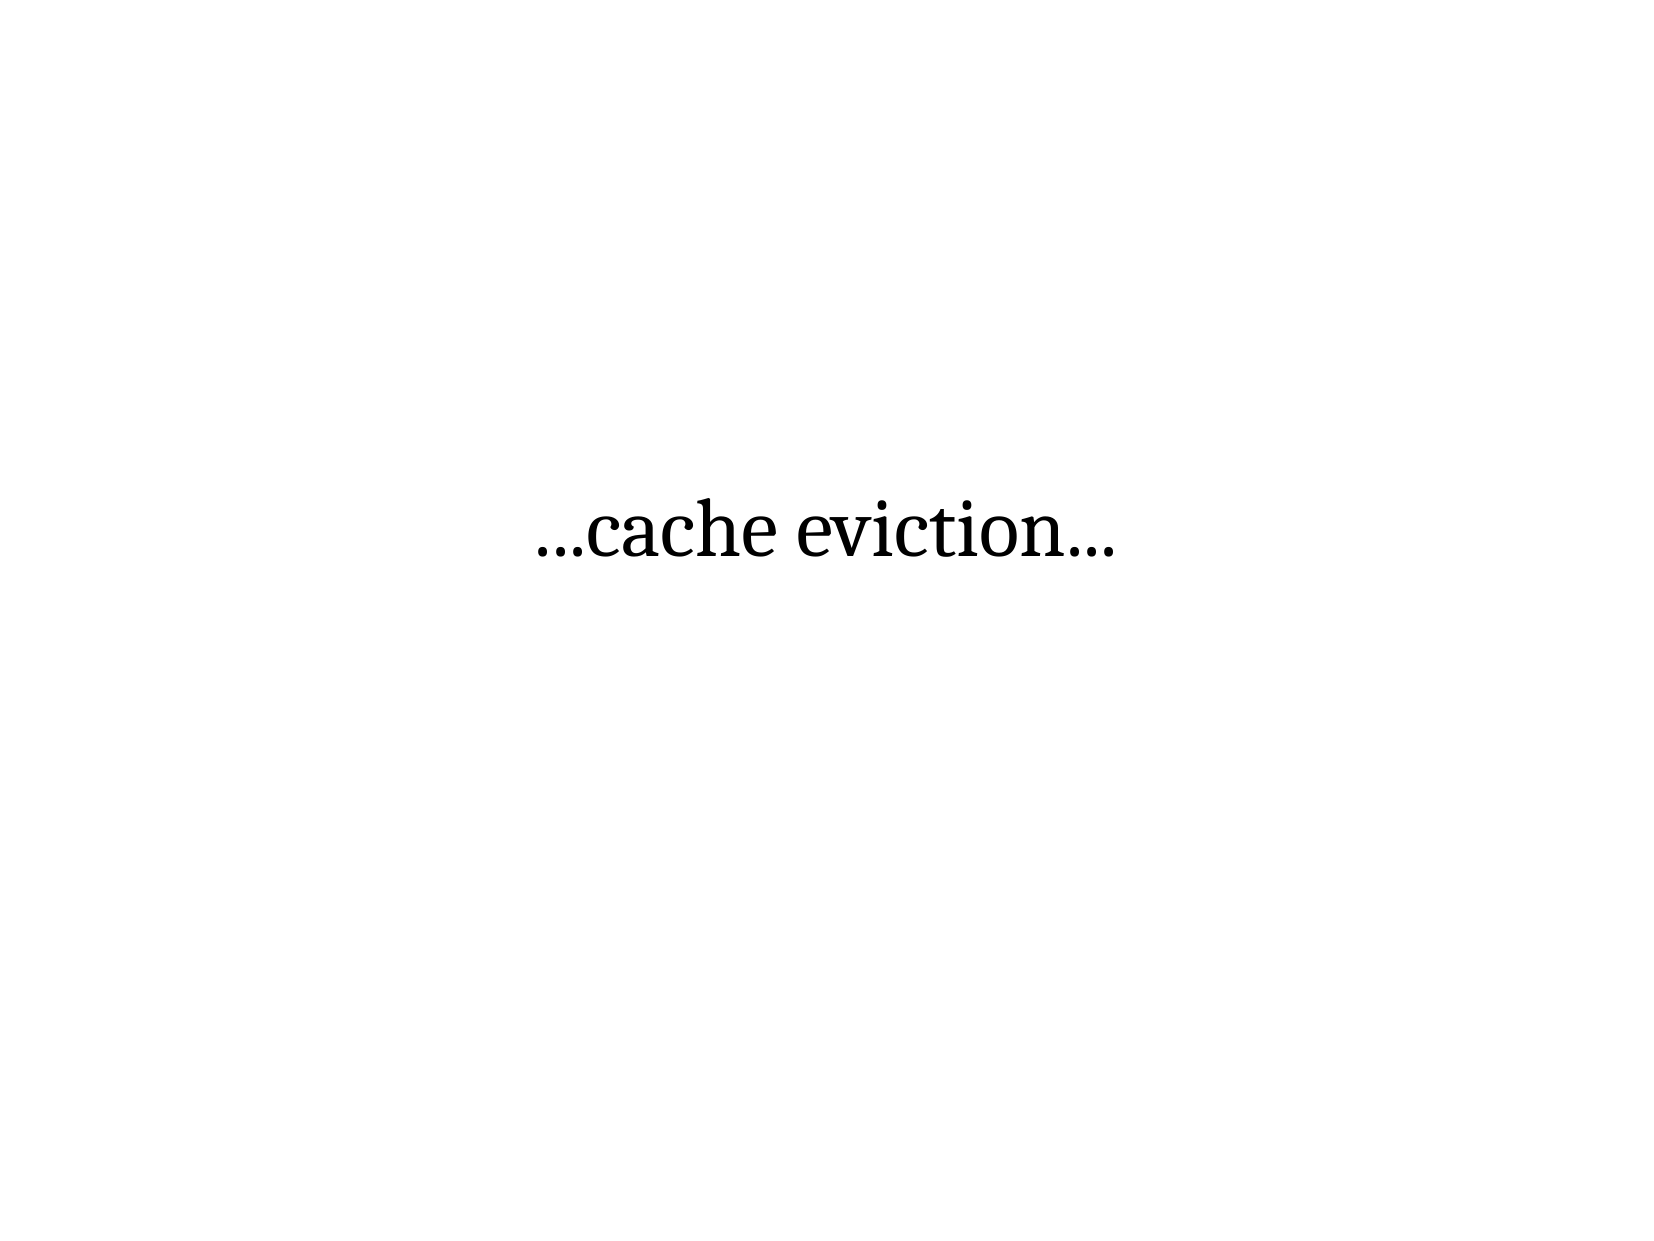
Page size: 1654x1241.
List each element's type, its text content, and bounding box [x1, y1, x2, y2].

subtitle ...cache eviction... [82, 49, 1571, 1010]
